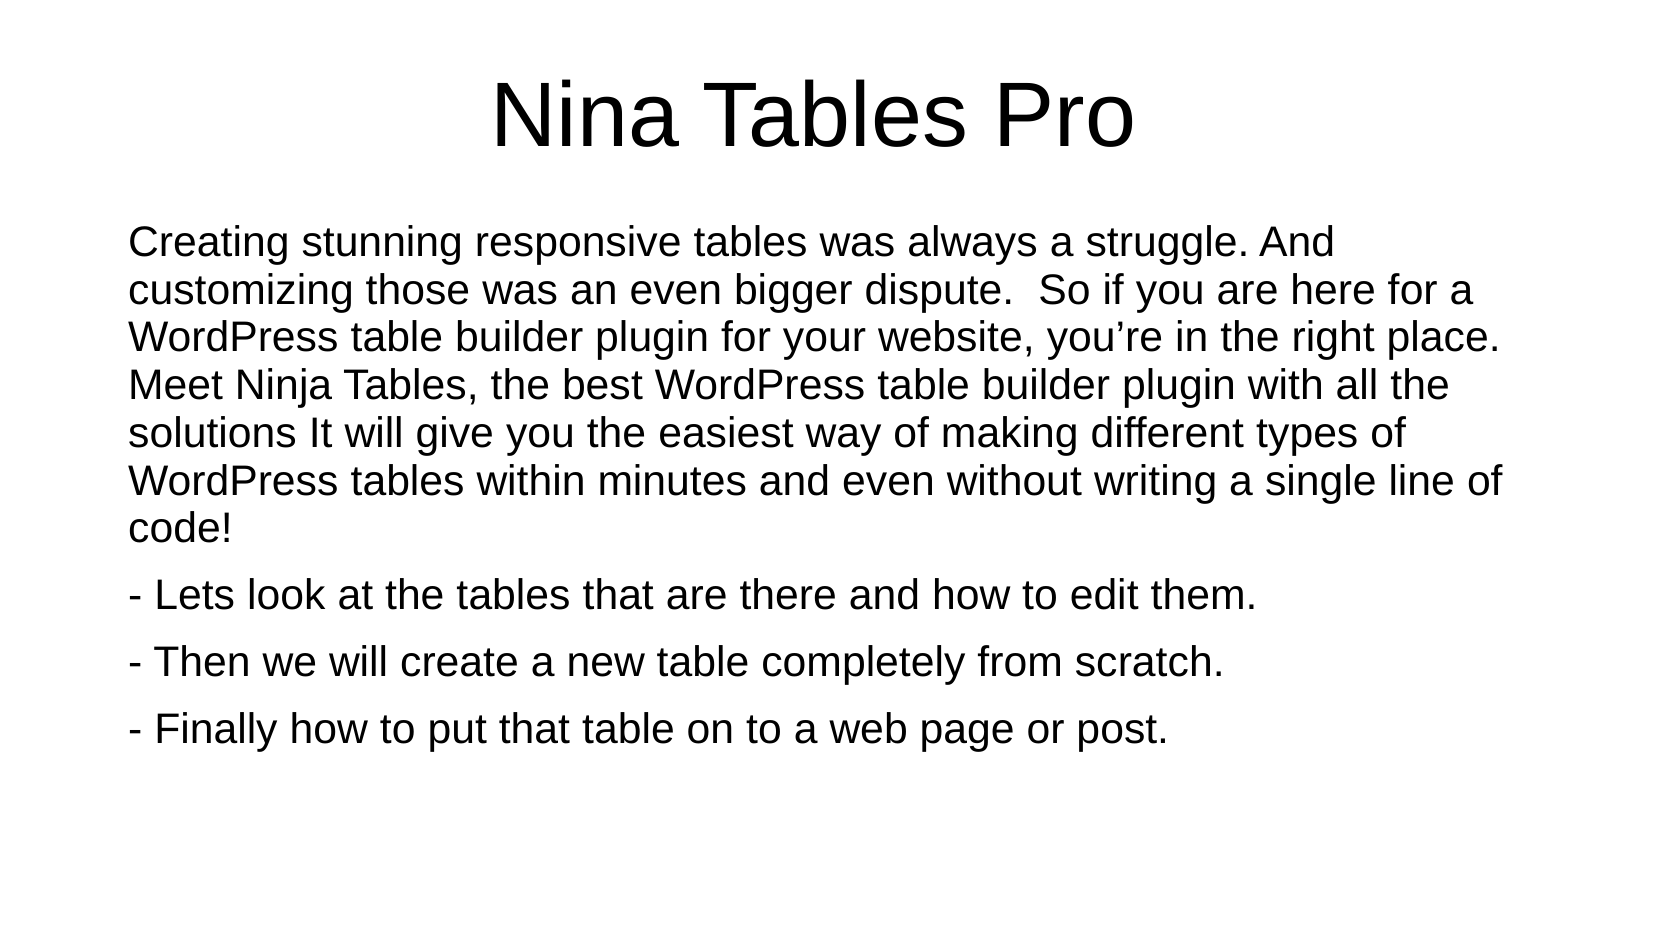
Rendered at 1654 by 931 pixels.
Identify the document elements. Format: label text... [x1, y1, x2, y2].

list Creating stunning responsive tables was always a struggle. And customizing those was an even bigger dispute. So if you are here for a WordPress table builder plugin for your website, you’re in the right place. Meet Ninja Tables, the best WordPress table builder plugin with all the solutions It will give you the easiest way of making different types of WordPress tables within minutes and even without writing a single line of code! - Lets look at the tables that are there and how to edit them. - Then we will create a new table completely from scratch. - Finally how to put that table on to a web page or post. [82, 217, 1571, 758]
title Nina Tables Pro [82, 37, 1571, 193]
